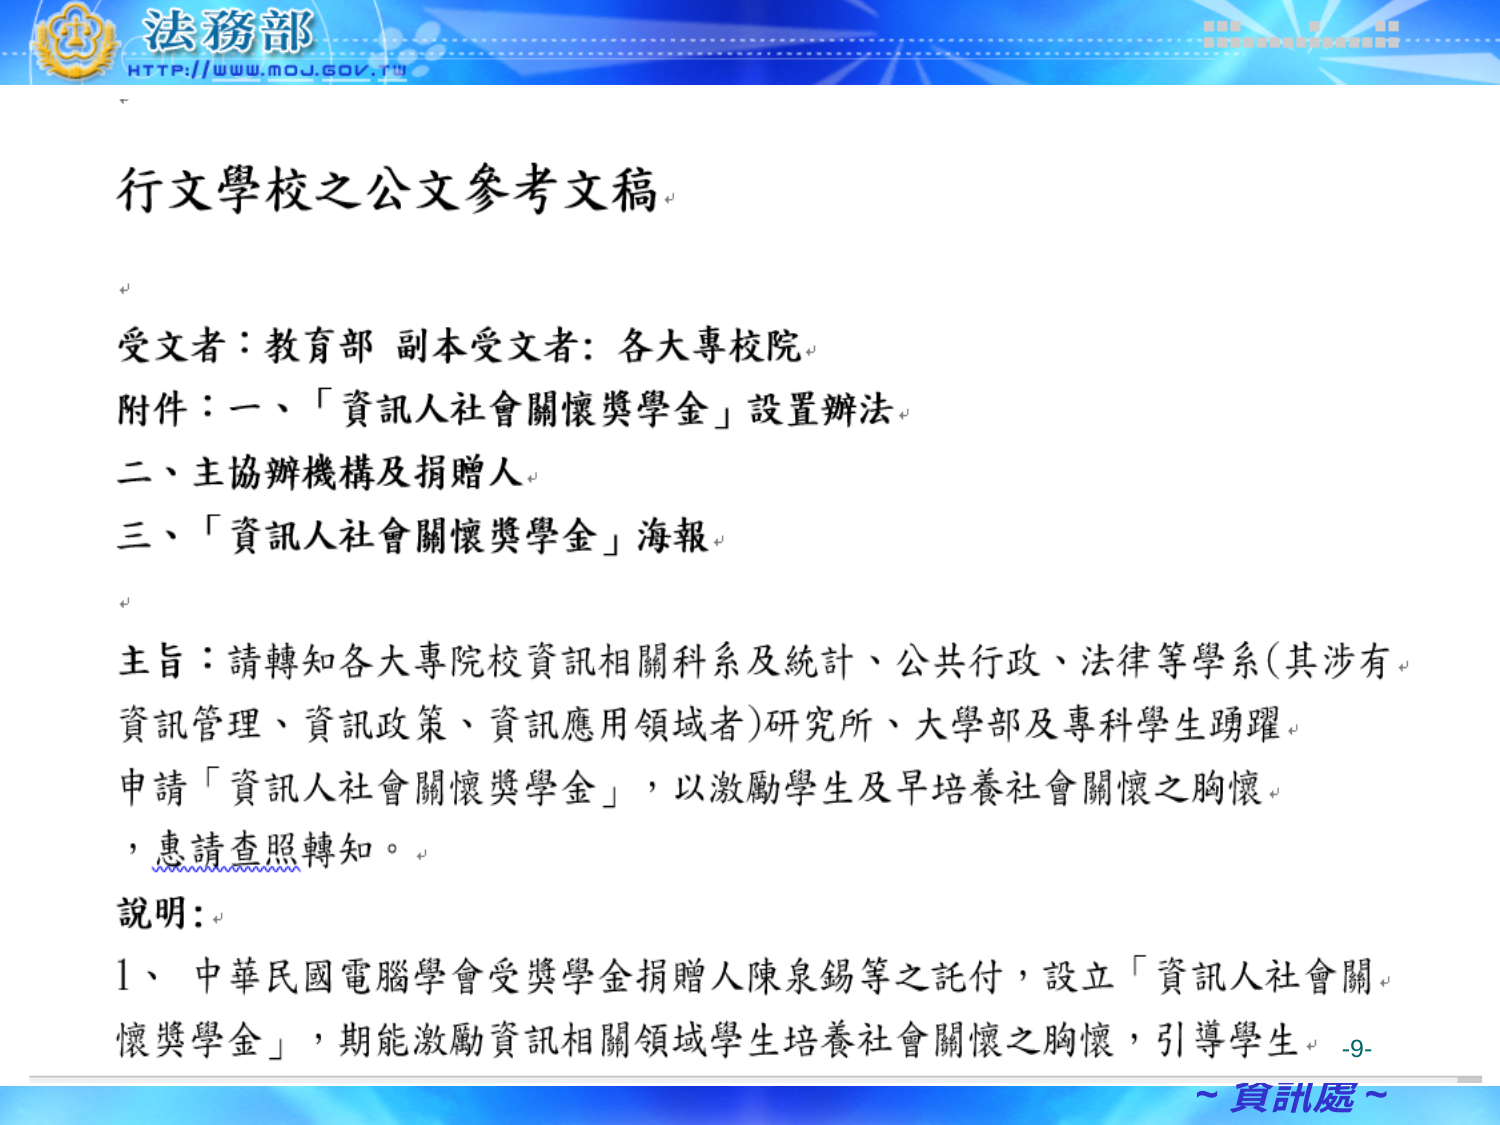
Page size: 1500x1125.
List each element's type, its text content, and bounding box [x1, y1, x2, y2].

picture [1319, 1103, 1326, 1109]
picture [29, 99, 1483, 1083]
picture [0, 0, 1500, 85]
picture [1332, 1100, 1338, 1108]
text_box -<number>- [1074, 1024, 1388, 1100]
picture [0, 1086, 1500, 1125]
